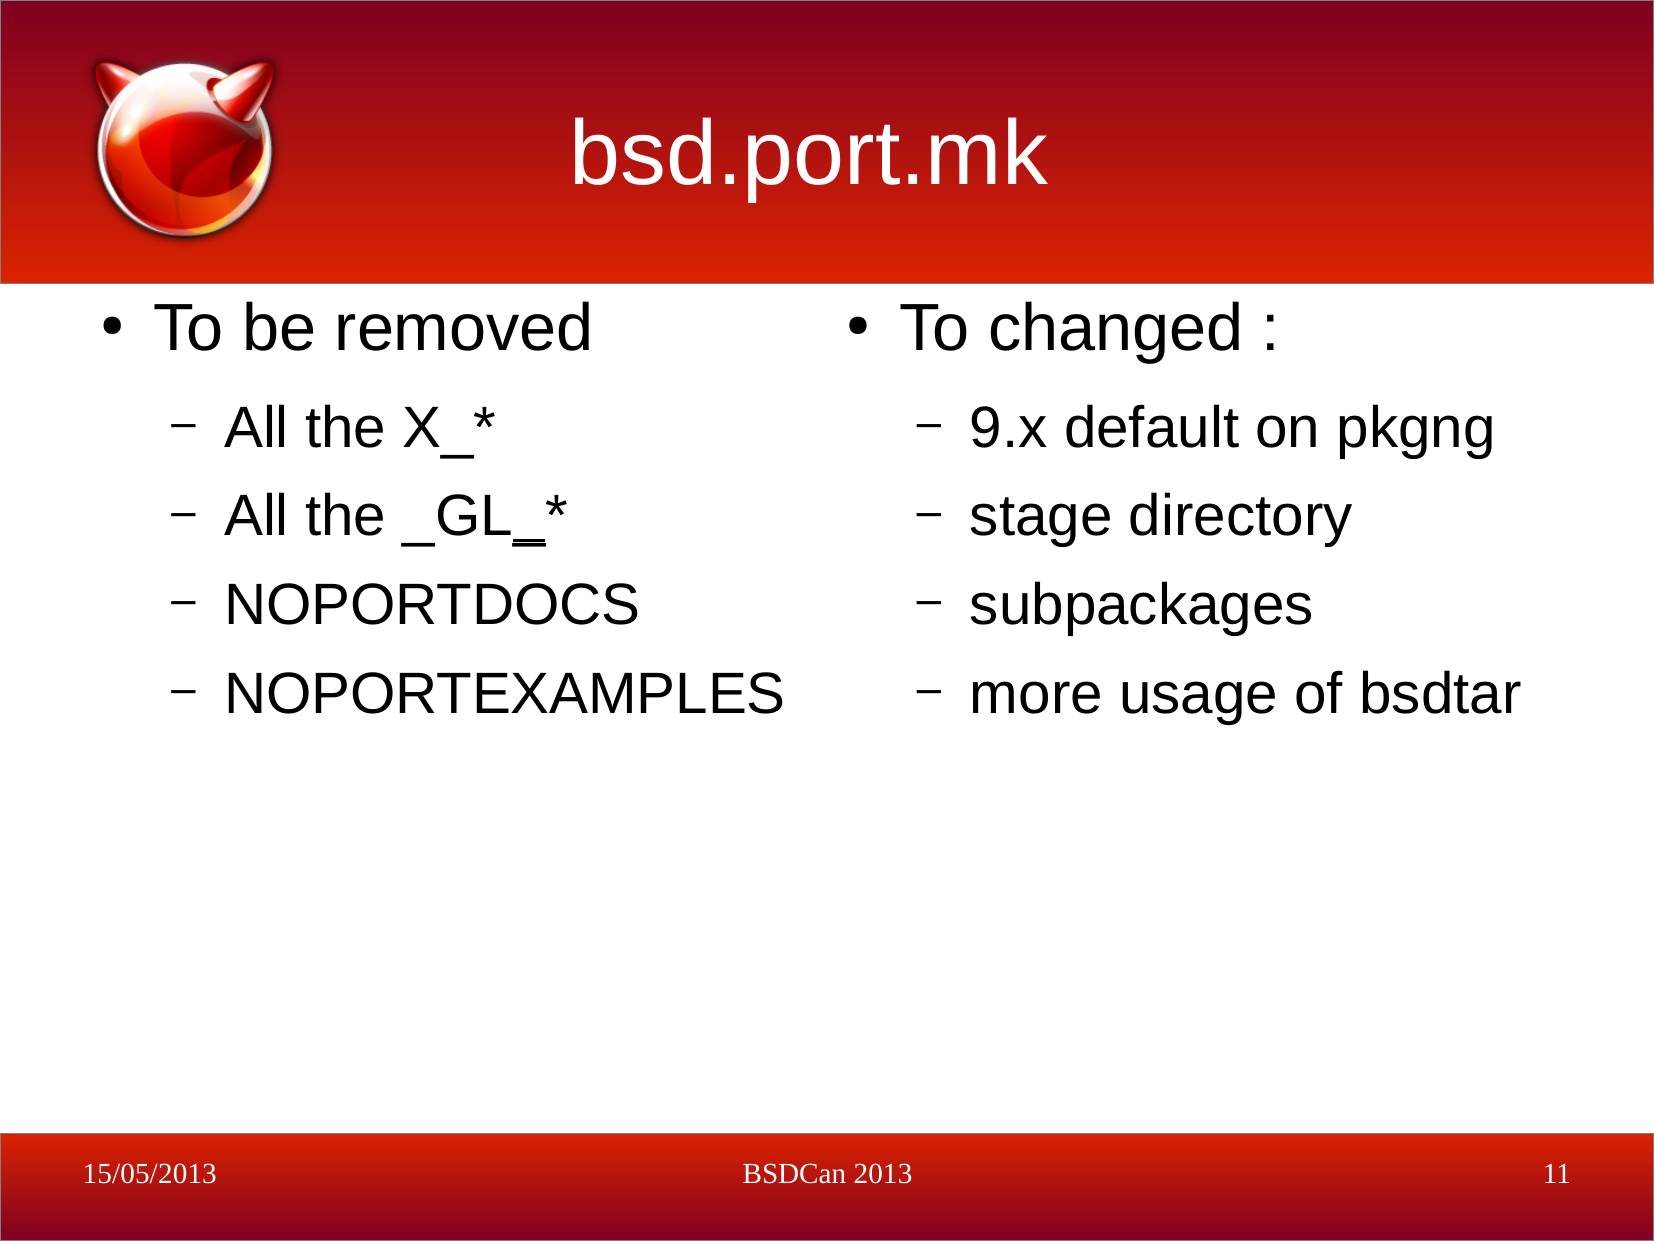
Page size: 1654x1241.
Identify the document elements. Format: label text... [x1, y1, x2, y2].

list To changed : 9.x default on pkgng stage directory subpackages more usage of bsdtar [828, 290, 1539, 1010]
list To be removed All the X_* All the _GL_* NOPORTDOCS NOPORTEXAMPLES [82, 290, 793, 1010]
title bsd.port.mk [82, 49, 1536, 257]
